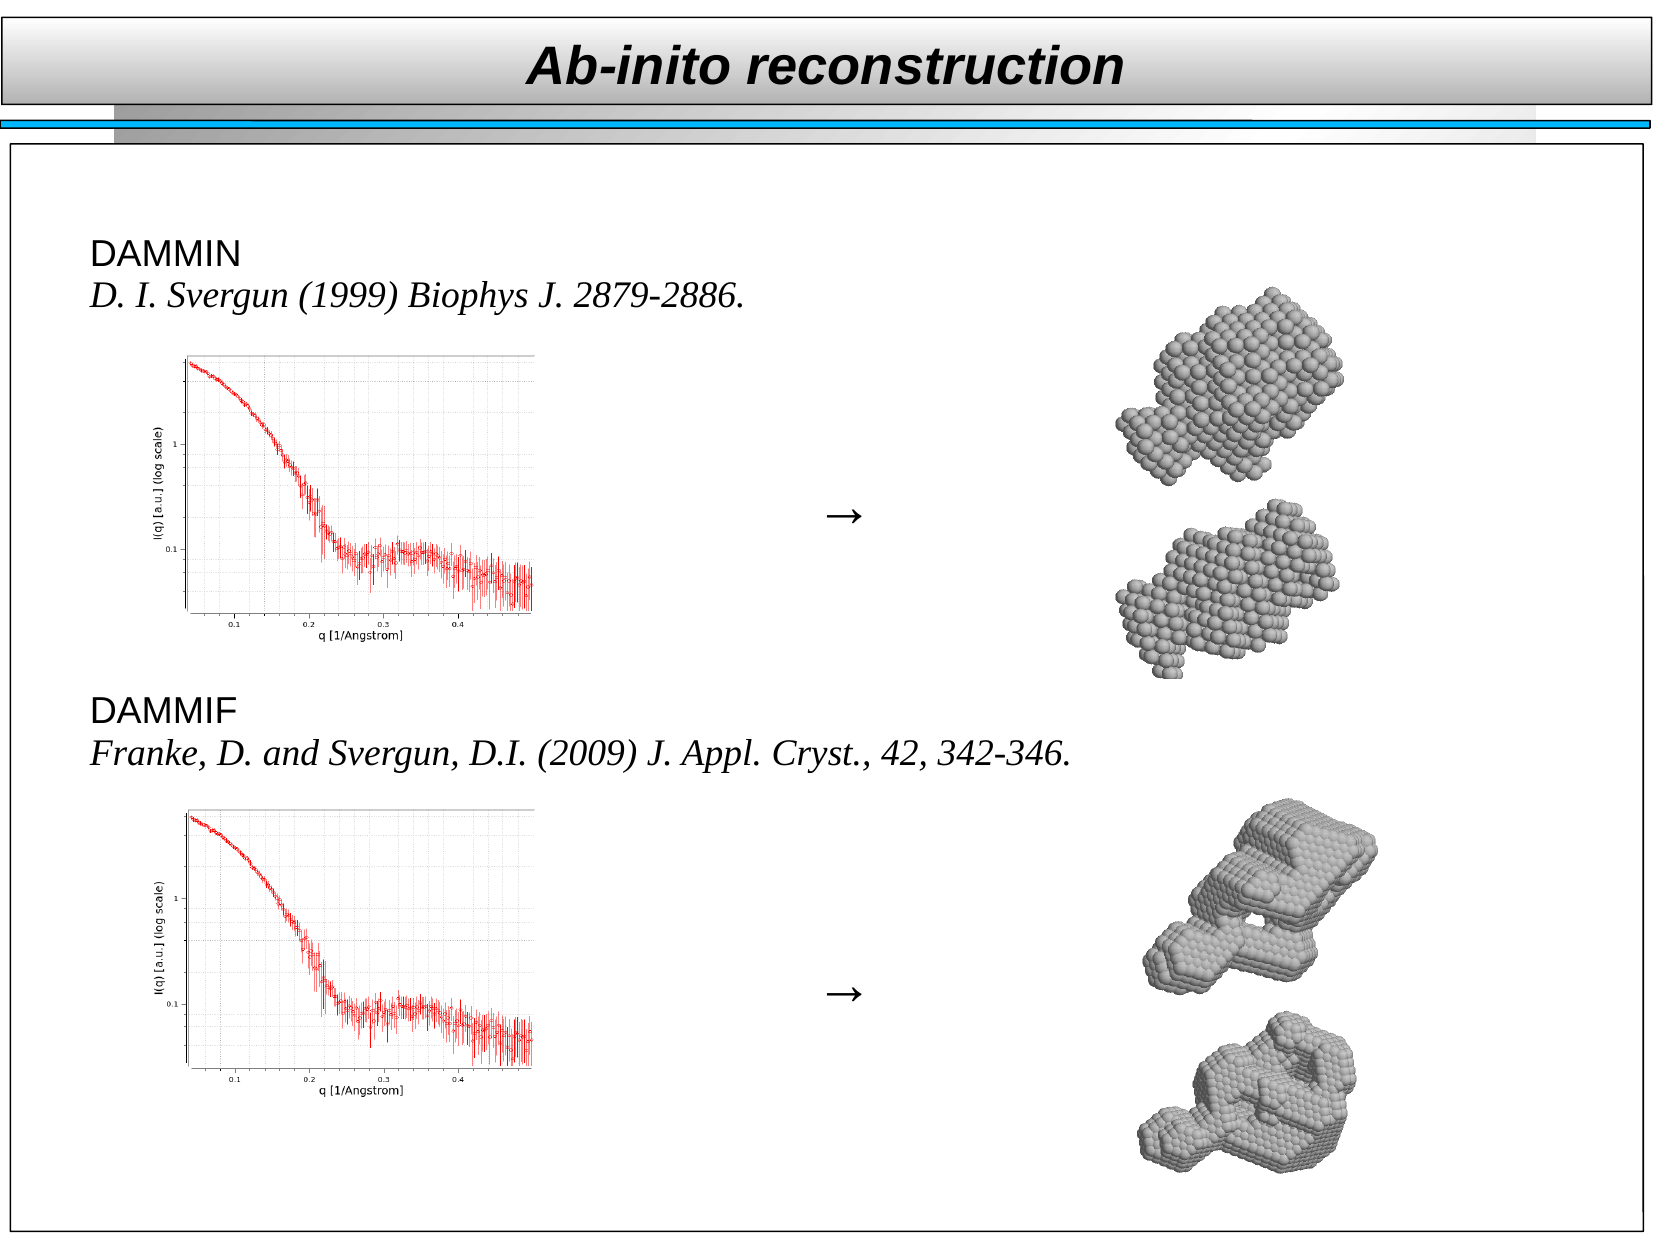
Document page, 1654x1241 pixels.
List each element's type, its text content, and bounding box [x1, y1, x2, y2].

text_box → [800, 466, 900, 547]
picture [1105, 284, 1351, 679]
picture [149, 351, 541, 646]
picture [1125, 782, 1396, 1201]
text_box [0, 120, 1651, 129]
text_box Ab-inito reconstruction [1, 17, 1652, 105]
text_box → [800, 945, 900, 1025]
text_box DAMMIN D. I. Svergun (1999) Biophys J. 2879-2886. DAMMIF Franke, D. and Svergun, D.I. (2009) J. Appl. Cryst., 42, 342-346. [75, 225, 1561, 1126]
picture [150, 805, 541, 1100]
